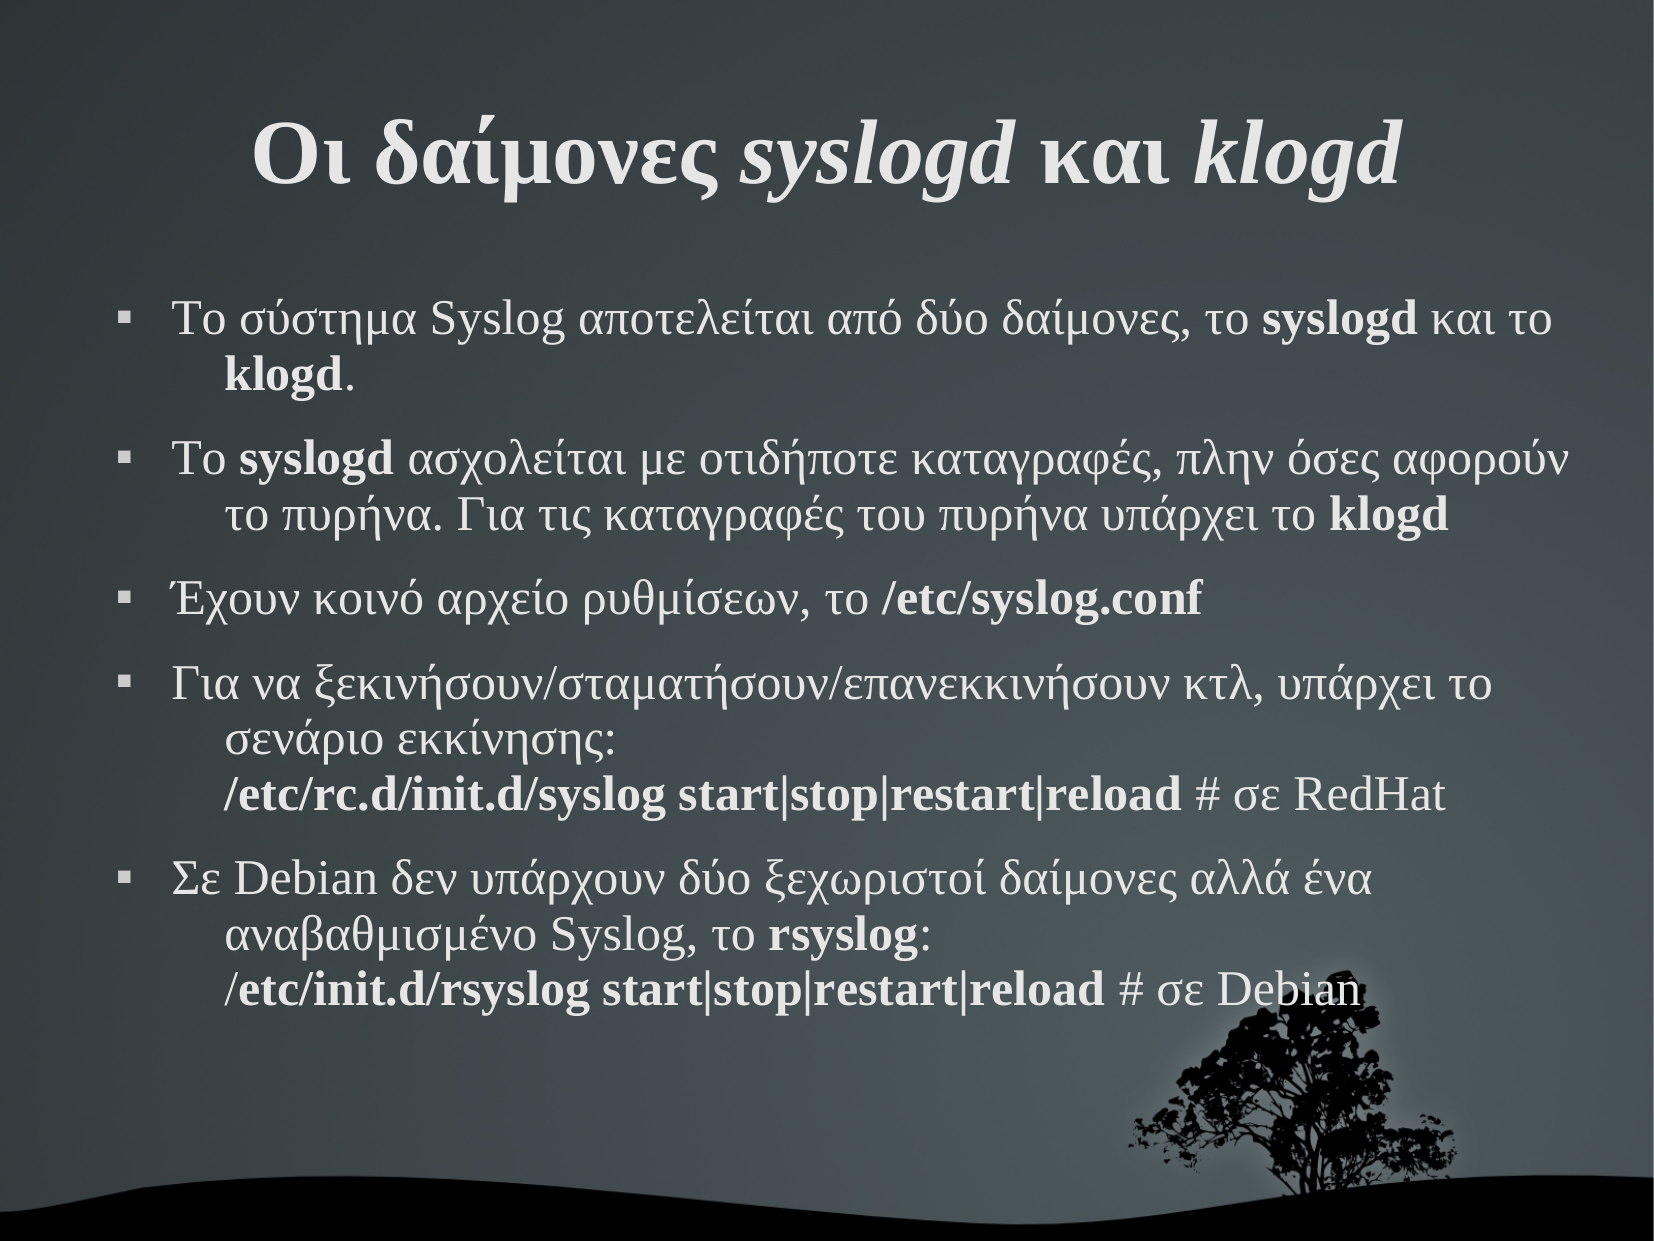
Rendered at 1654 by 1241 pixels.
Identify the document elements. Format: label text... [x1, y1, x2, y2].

title Οι δαίμονες syslogd και klogd [82, 49, 1571, 257]
list Το σύστημα Syslog αποτελείται από δύο δαίμονες, το syslogd και το klogd. Το syslogd ασχολείται με οτιδήποτε καταγραφές, πλην όσες αφορούν το πυρήνα. Για τις καταγραφές του πυρήνα υπάρχει το klogd Έχουν κοινό αρχείο ρυθμίσεων, το /etc/syslog.conf Για να ξεκινήσουν/σταματήσουν/επανεκκινήσουν κτλ, υπάρχει το σενάριο εκκίνησης: /etc/rc.d/init.d/syslog start|stop|restart|reload # σε RedHat Σε Debian δεν υπάρχουν δύο ξεχωριστοί δαίμονες αλλά ένα αναβαθμισμένο Syslog, το rsyslog: /etc/init.d/rsyslog start|stop|restart|reload # σε Debian [82, 290, 1571, 1112]
picture [0, 0, 1654, 1241]
